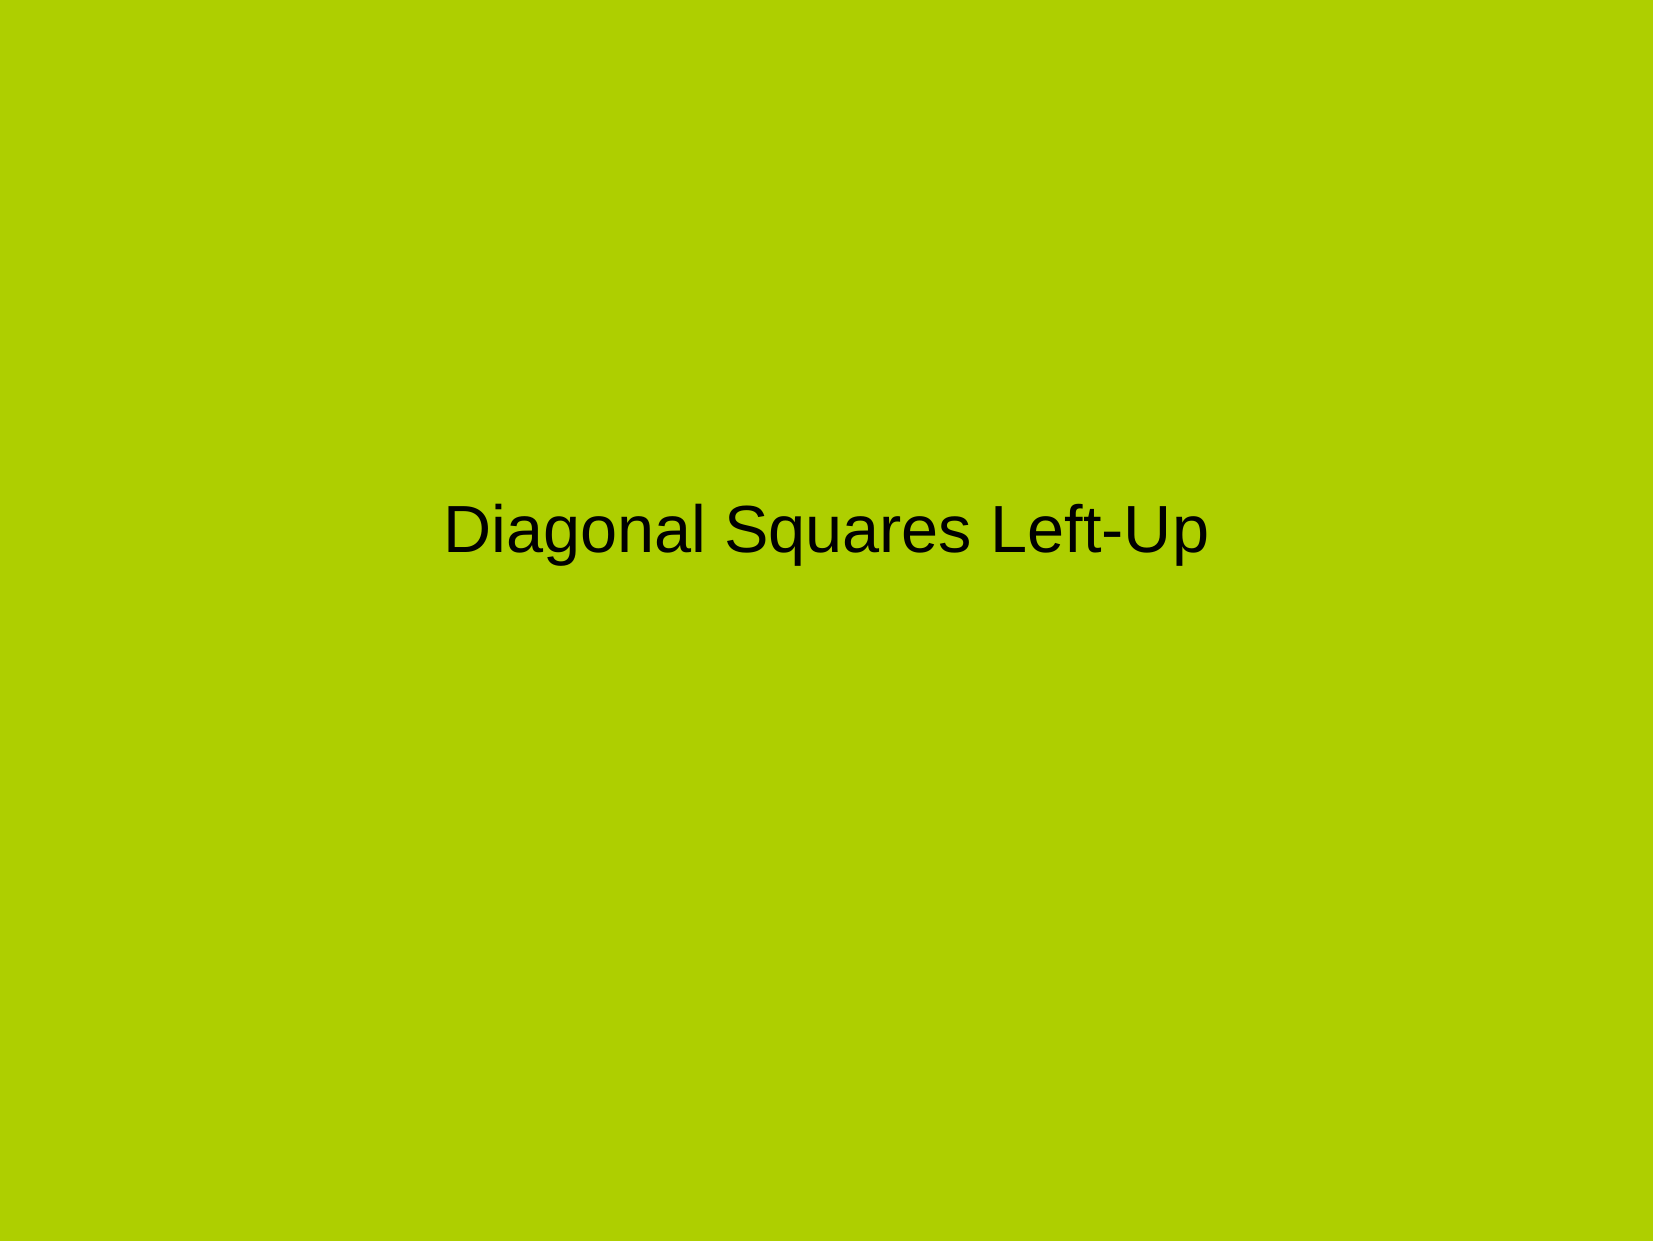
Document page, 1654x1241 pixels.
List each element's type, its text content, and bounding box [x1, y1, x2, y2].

subtitle Diagonal Squares Left-Up [82, 49, 1571, 1010]
